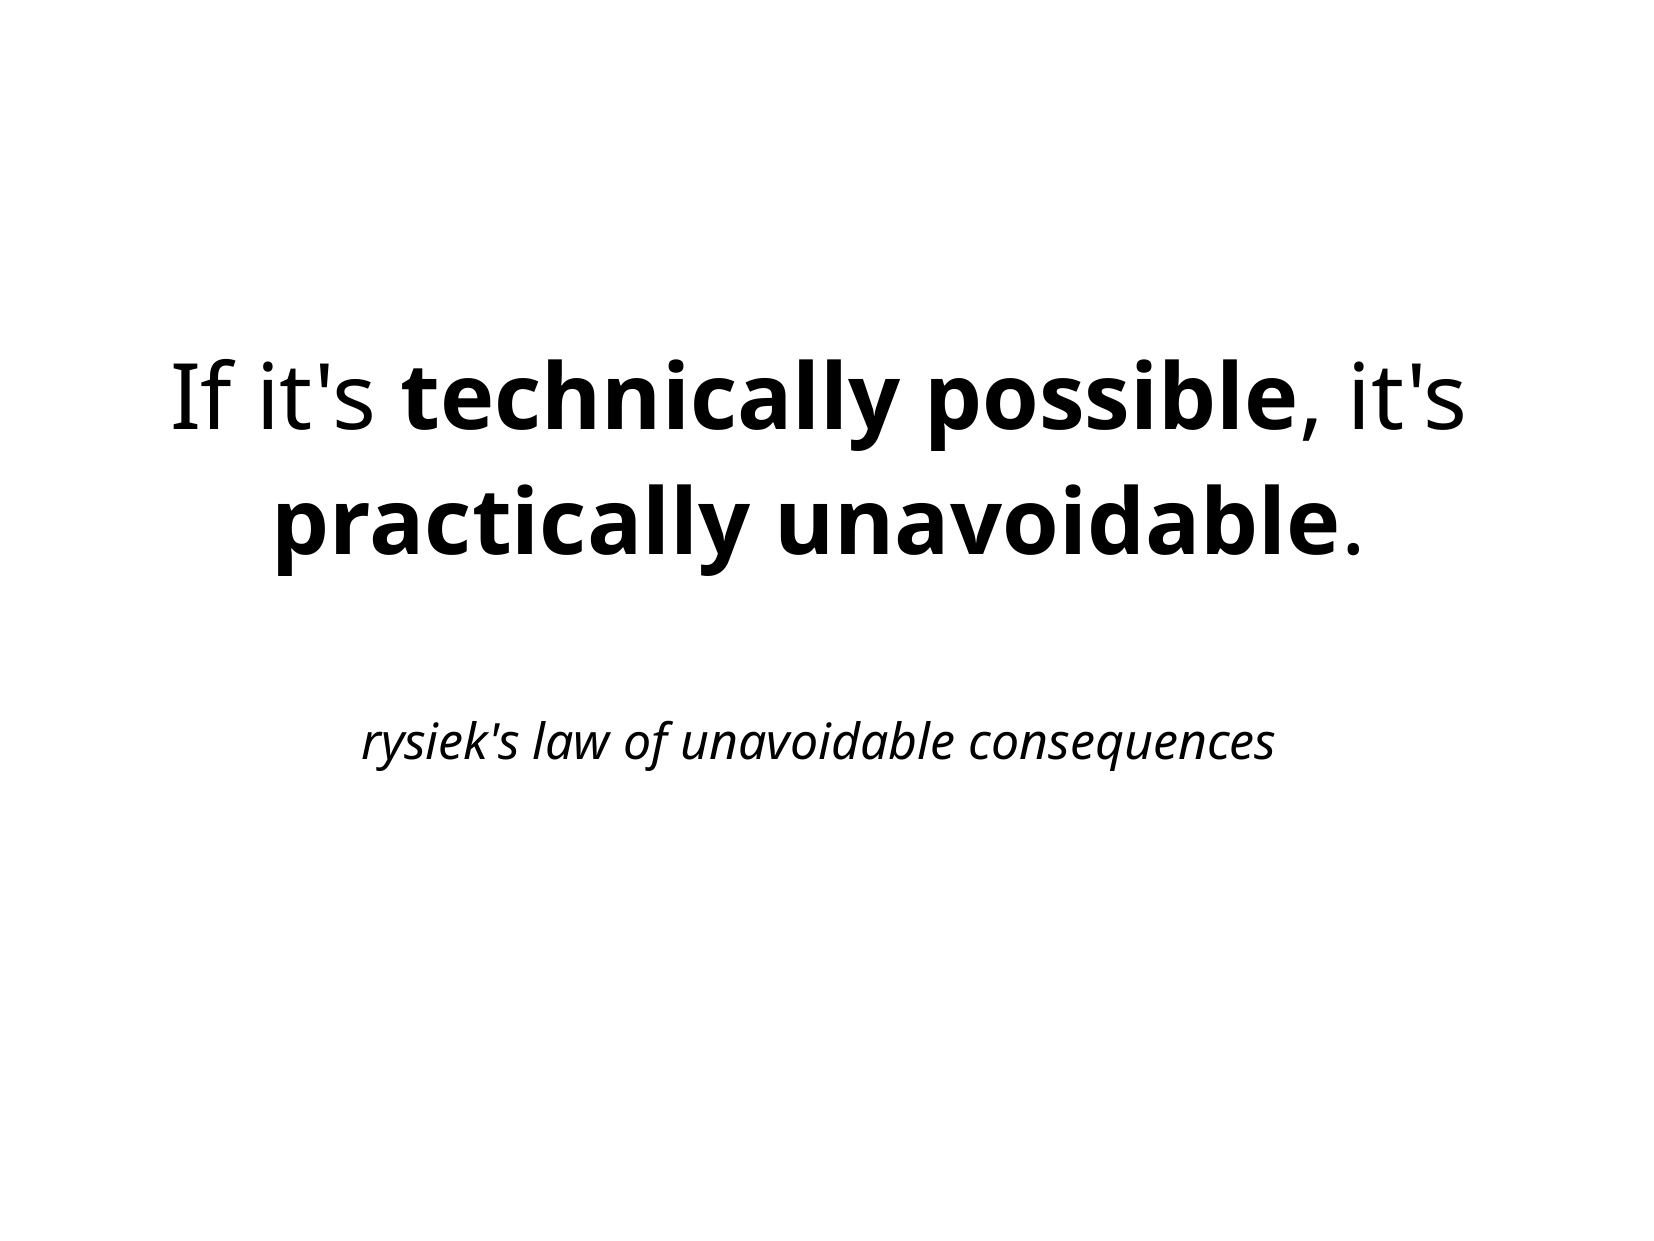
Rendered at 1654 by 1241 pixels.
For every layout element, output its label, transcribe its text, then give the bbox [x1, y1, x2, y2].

title If it's technically possible, it's practically unavoidable. rysiek's law of unavoidable consequences [75, 130, 1564, 976]
